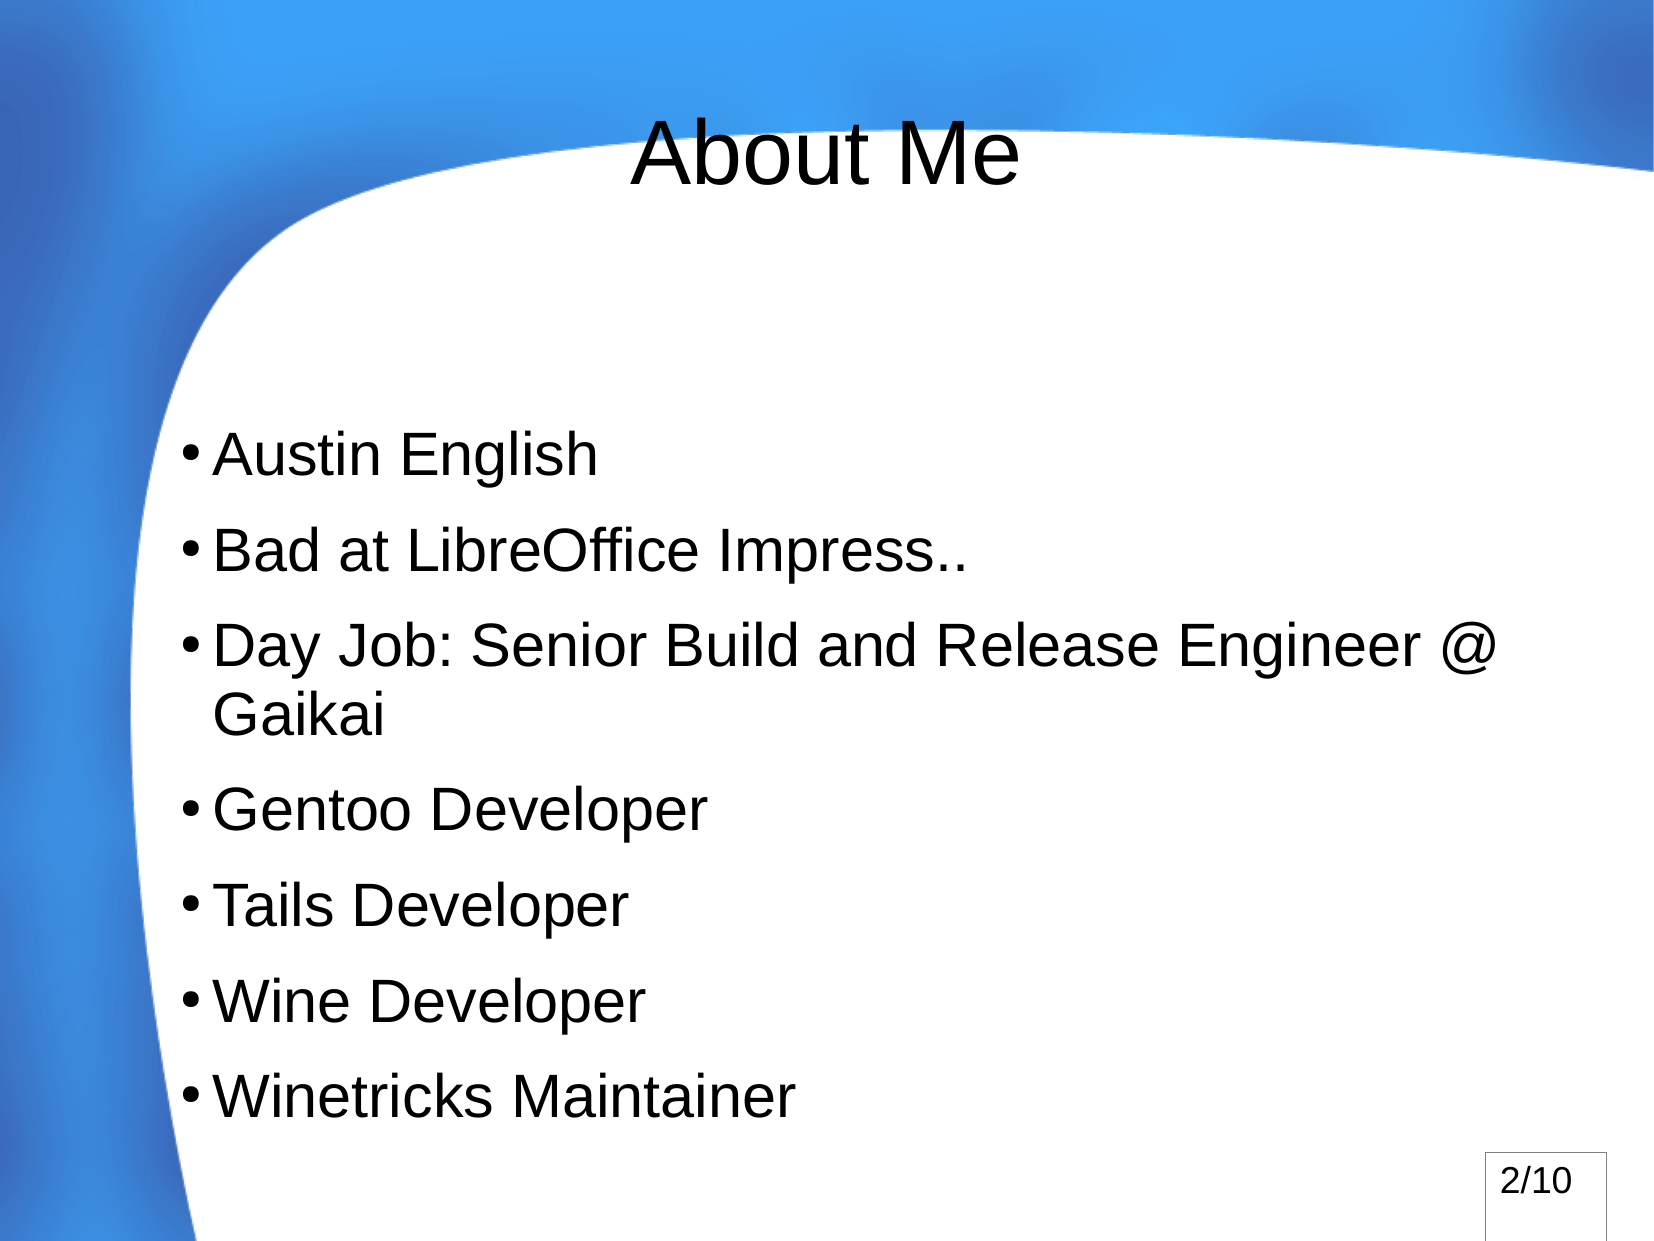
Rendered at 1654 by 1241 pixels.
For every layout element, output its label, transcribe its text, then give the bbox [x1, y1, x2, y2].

text_box <number>/10 [1485, 1152, 1607, 1241]
list Austin English Bad at LibreOffice Impress.. Day Job: Senior Build and Release Engineer @ Gaikai Gentoo Developer Tails Developer Wine Developer Winetricks Maintainer [179, 420, 1636, 1140]
picture [0, 0, 1654, 1241]
title About Me [82, 49, 1571, 257]
